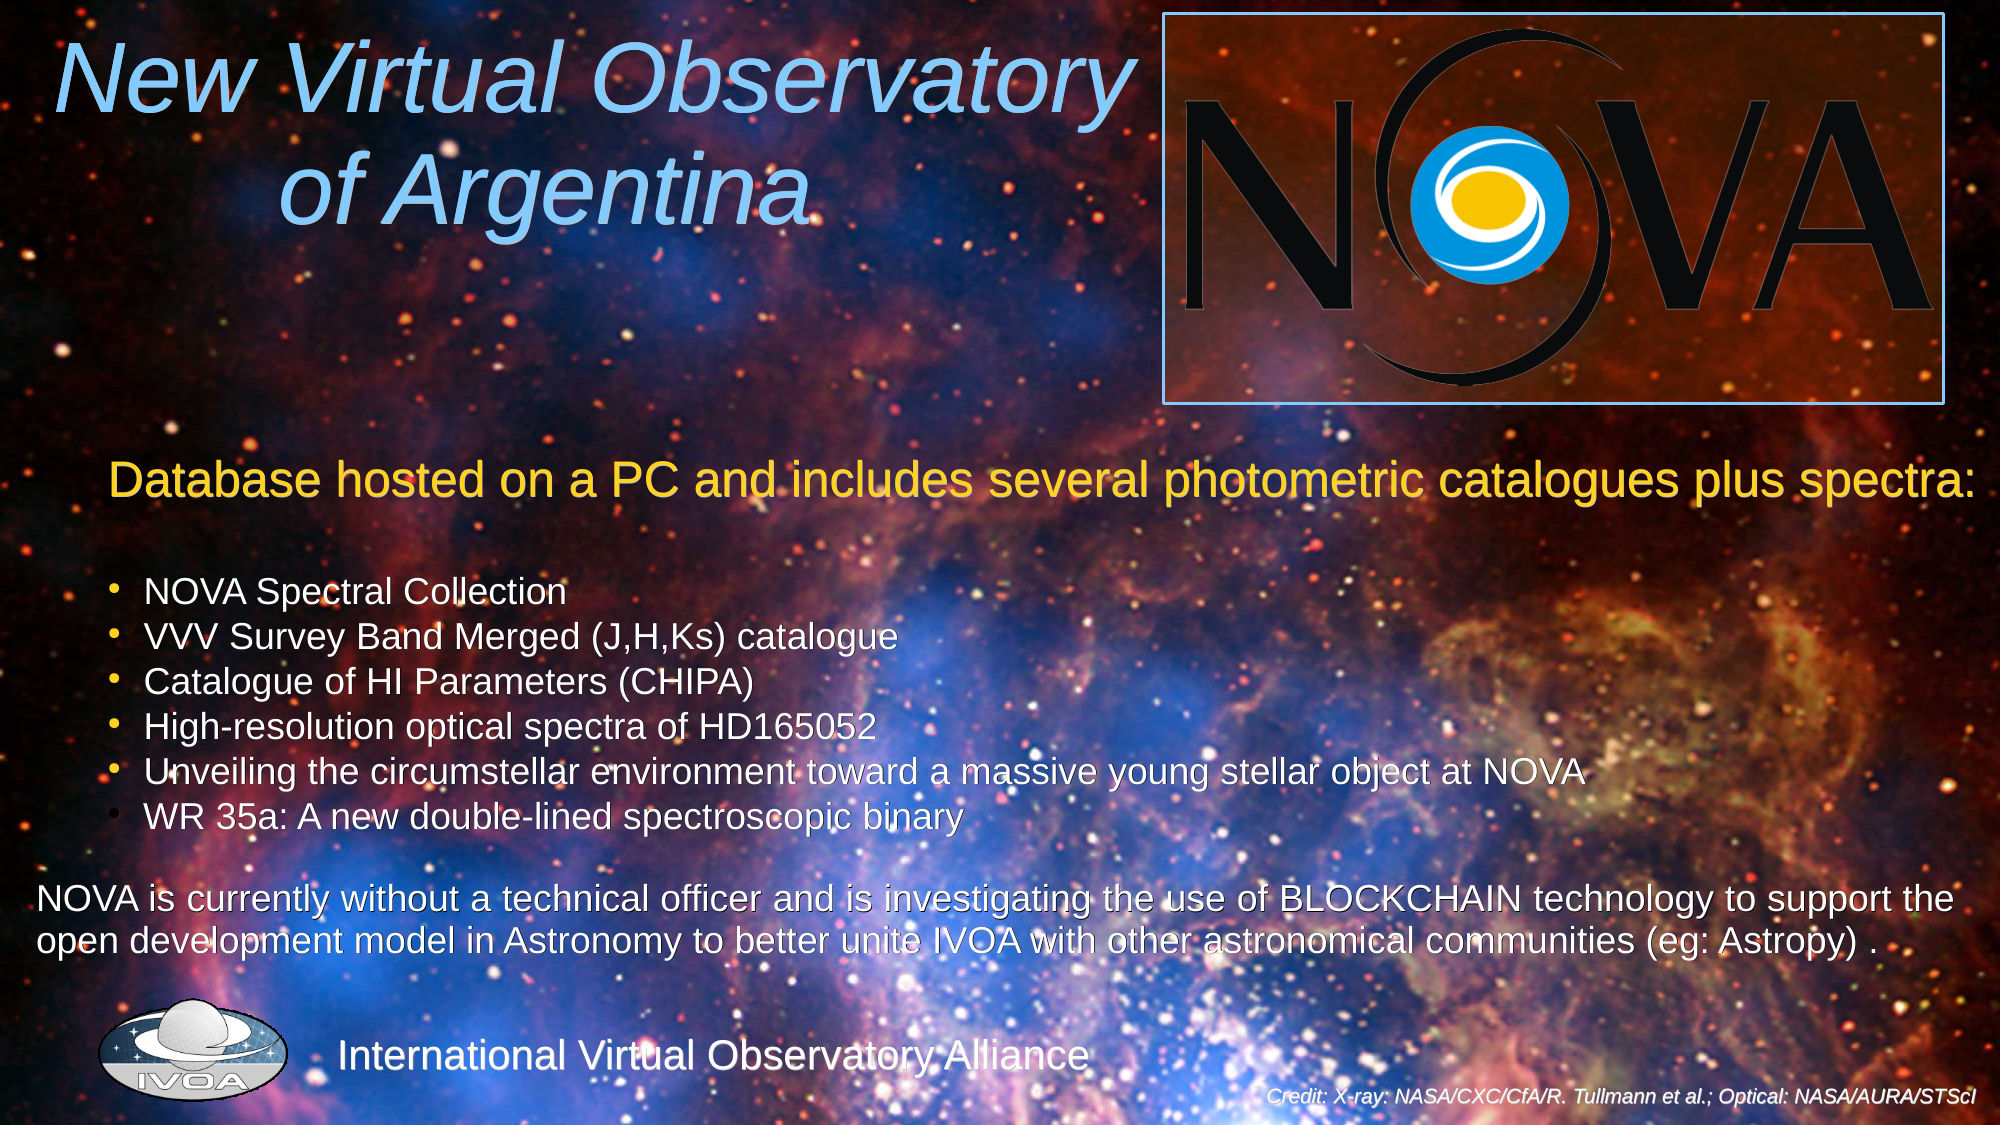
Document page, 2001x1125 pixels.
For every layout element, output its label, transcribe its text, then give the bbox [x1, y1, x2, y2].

picture [0, 0, 2000, 1125]
text_box Credit: X-ray: NASA/CXC/CfA/R. Tullmann et al.; Optical: NASA/AURA/STScI [1260, 1072, 2000, 1119]
text_box New Virtual Observatory of Argentina [38, 14, 1164, 409]
text_box [1163, 13, 1944, 404]
text_box International Virtual Observatory Alliance [330, 1020, 1174, 1086]
text_box Database hosted on a PC and includes several photometric catalogues plus spectra: NOVA Spectral Collection VVV Survey Band Merged (J,H,Ks) catalogue Catalogue of HI Parameters (CHIPA) High-resolution optical spectra of HD165052 Unveiling the circumstellar environment toward a massive young stellar object at NOVA WR 35a: A new double-lined spectroscopic binary [107, 366, 1981, 833]
text_box NOVA is currently without a technical officer and is investigating the use of BLOCKCHAIN technology to support the open development model in Astronomy to better unite IVOA with other astronomical communities (eg: Astropy) . [21, 870, 1971, 1011]
